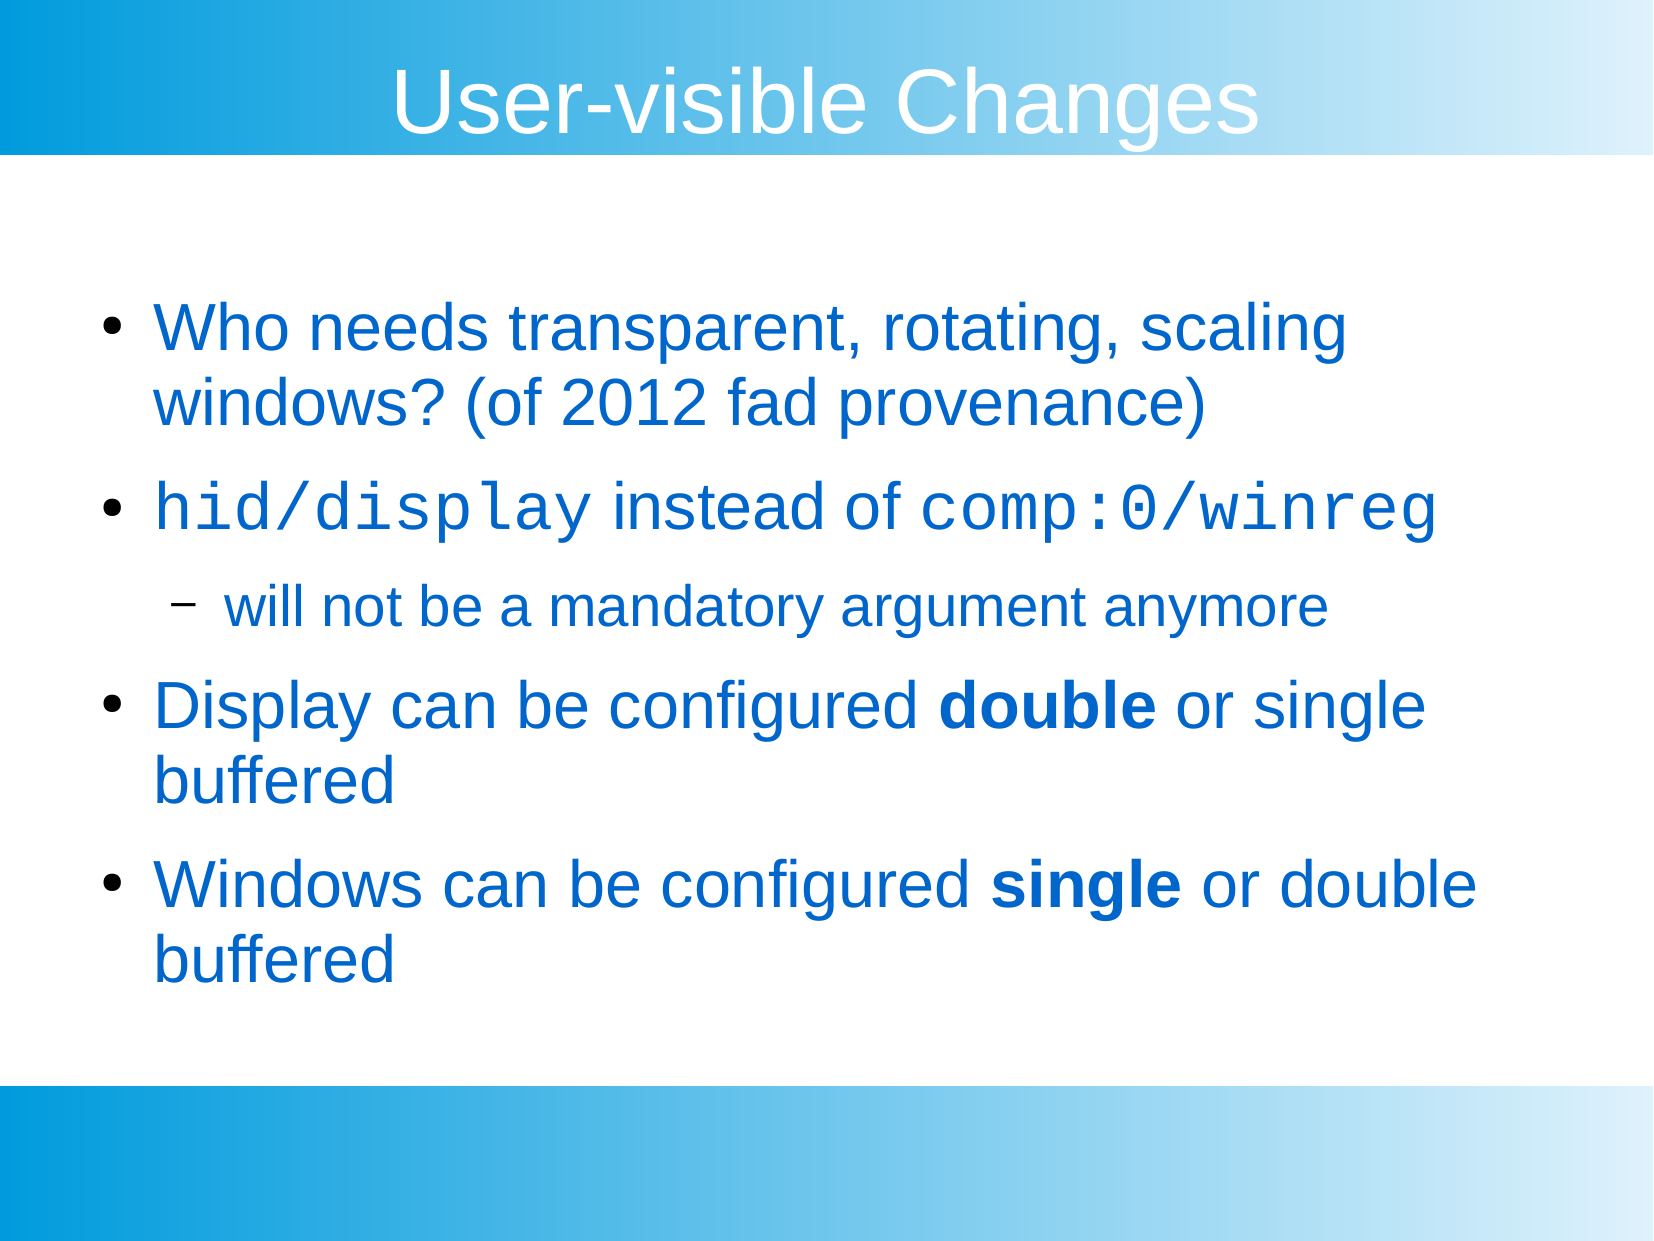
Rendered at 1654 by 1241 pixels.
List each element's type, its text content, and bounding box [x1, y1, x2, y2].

list Who needs transparent, rotating, scaling windows? (of 2012 fad provenance) hid/display instead of comp:0/winreg will not be a mandatory argument anymore Display can be configured double or single buffered Windows can be configured single or double buffered [82, 290, 1571, 1010]
title User-visible Changes [82, 49, 1571, 155]
